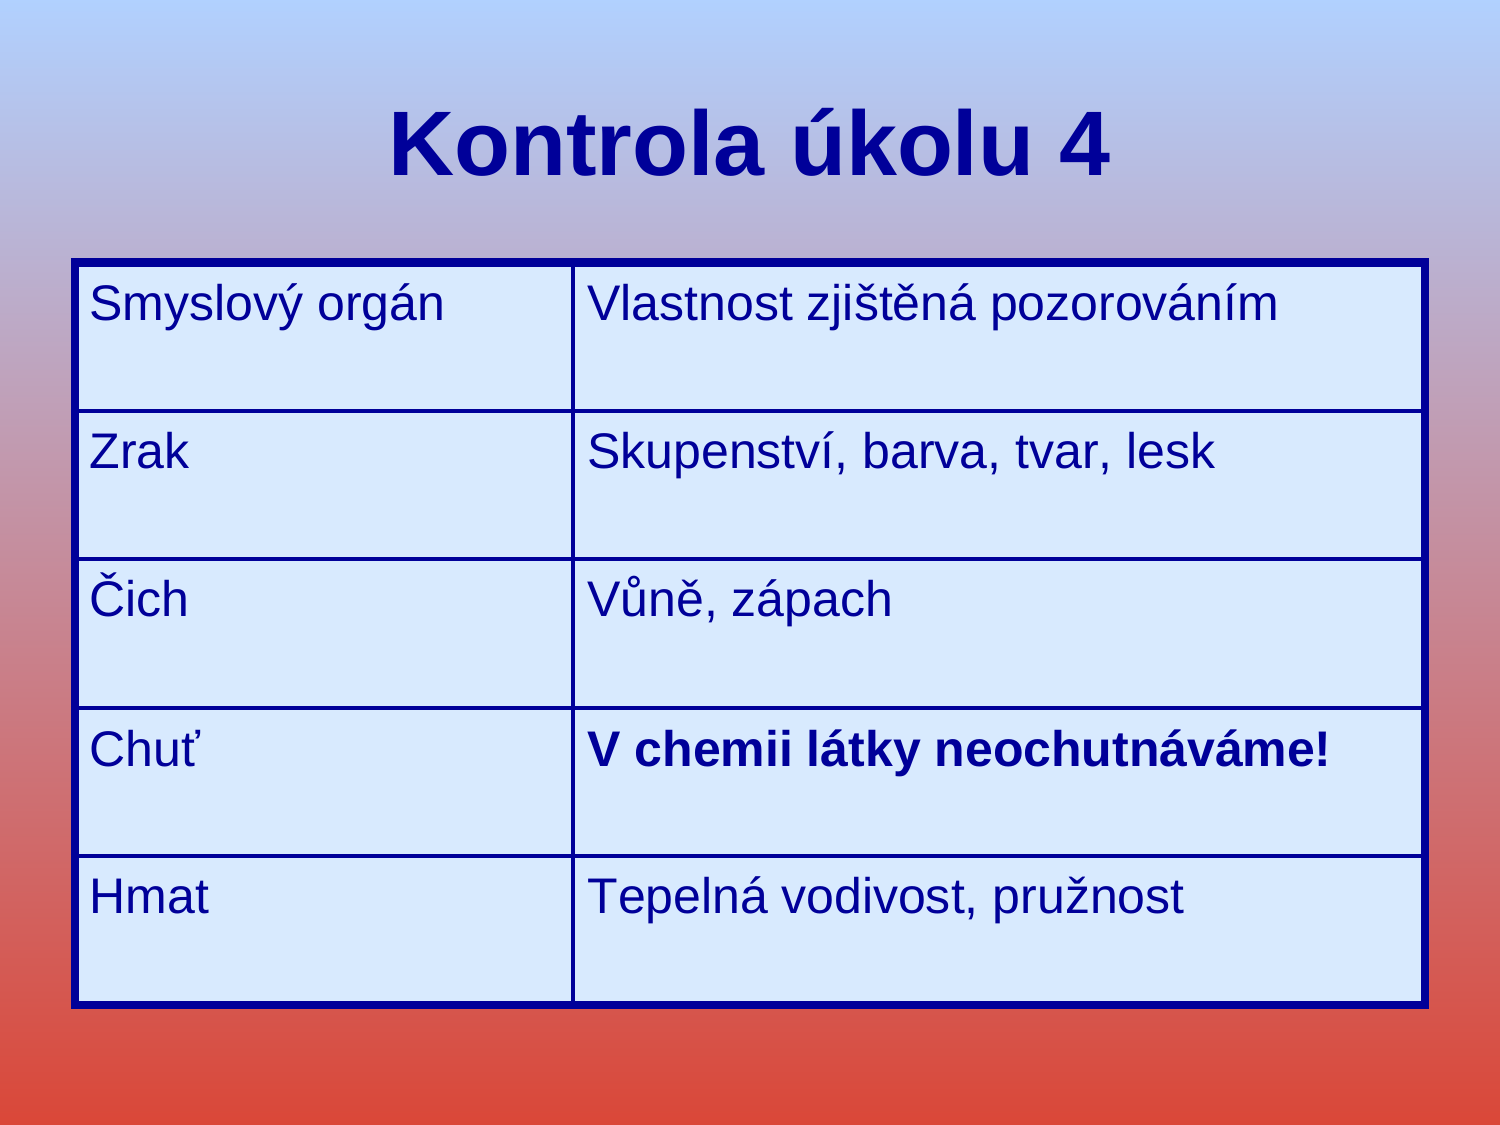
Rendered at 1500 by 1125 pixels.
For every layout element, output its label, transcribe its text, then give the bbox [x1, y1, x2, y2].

table_cell Tepelná vodivost, pružnost [575, 858, 1421, 1001]
table_cell Skupenství, barva, tvar, lesk [575, 413, 1421, 557]
table_header Smyslový orgán [79, 267, 571, 409]
table_cell Chuť [79, 710, 571, 854]
table_cell Hmat [79, 858, 571, 1001]
title Kontrola úkolu 4 [75, 45, 1426, 233]
table_cell Vůně, zápach [575, 561, 1421, 706]
table_cell Zrak [79, 413, 571, 557]
table_header Vlastnost zjištěná pozorováním [575, 267, 1421, 409]
table_cell V chemii látky neochutnáváme! [575, 710, 1421, 854]
table_cell Čich [79, 561, 571, 706]
